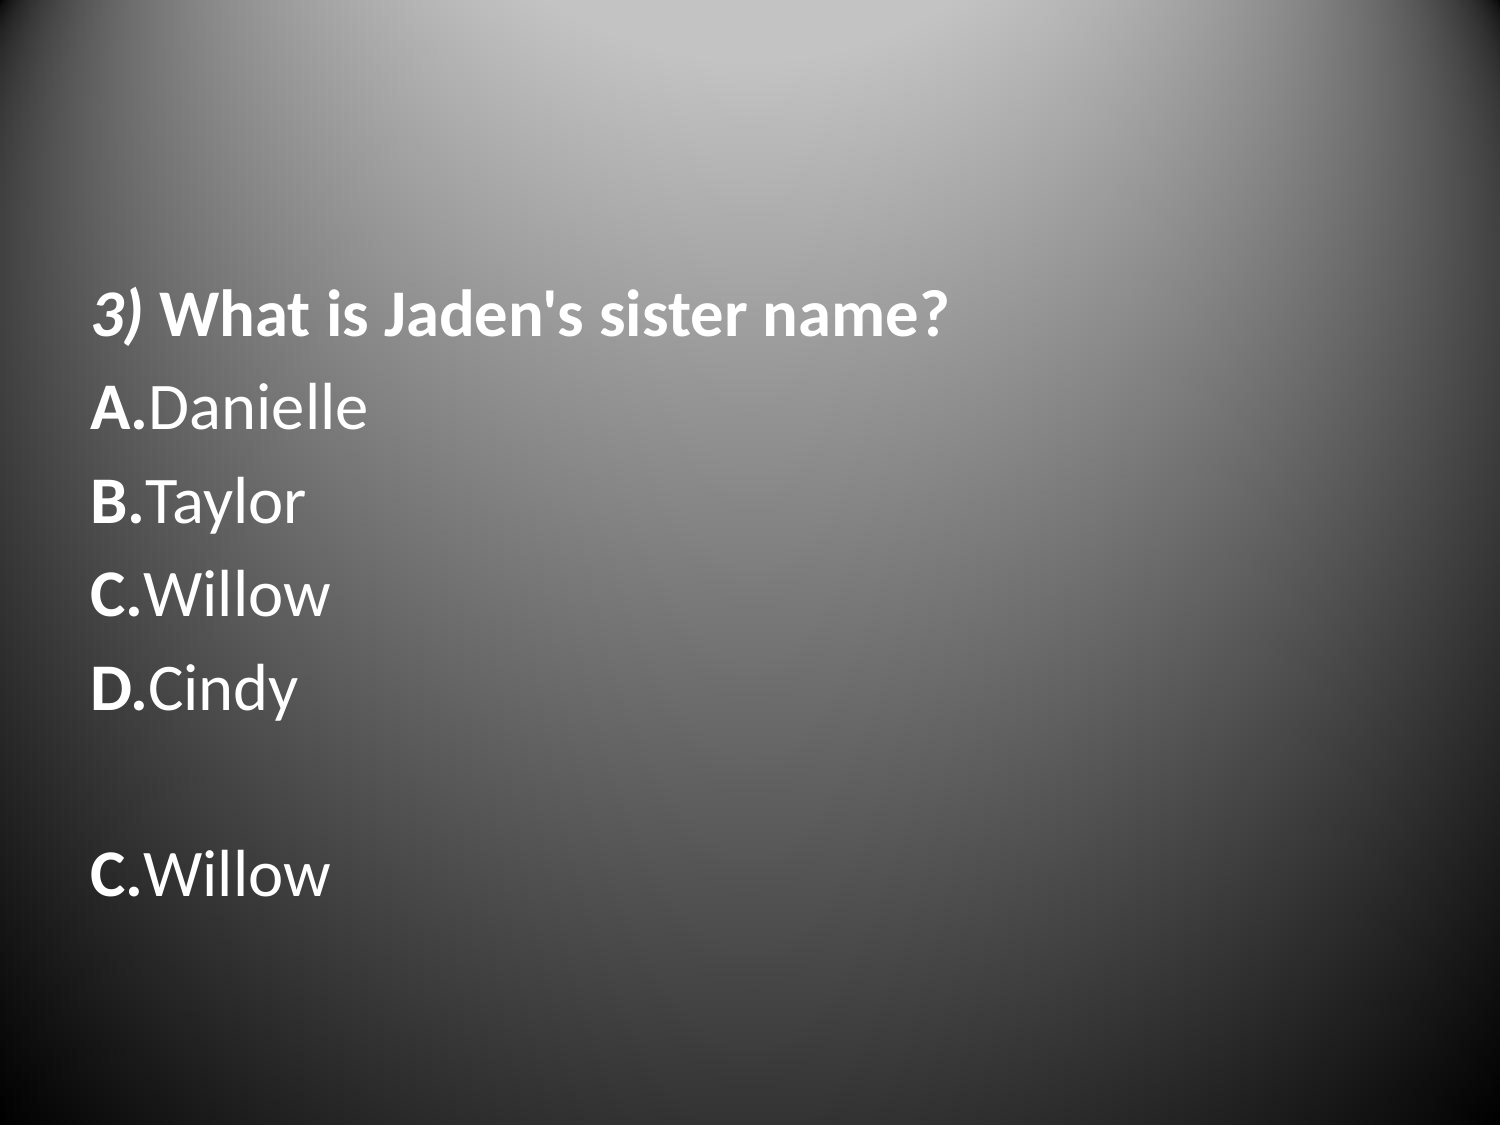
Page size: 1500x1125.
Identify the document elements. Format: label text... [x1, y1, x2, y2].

list 3) What is Jaden's sister name? A.Danielle B.Taylor C.Willow D.Cindy C.Willow [75, 262, 1425, 1005]
picture [0, 0, 1500, 1125]
